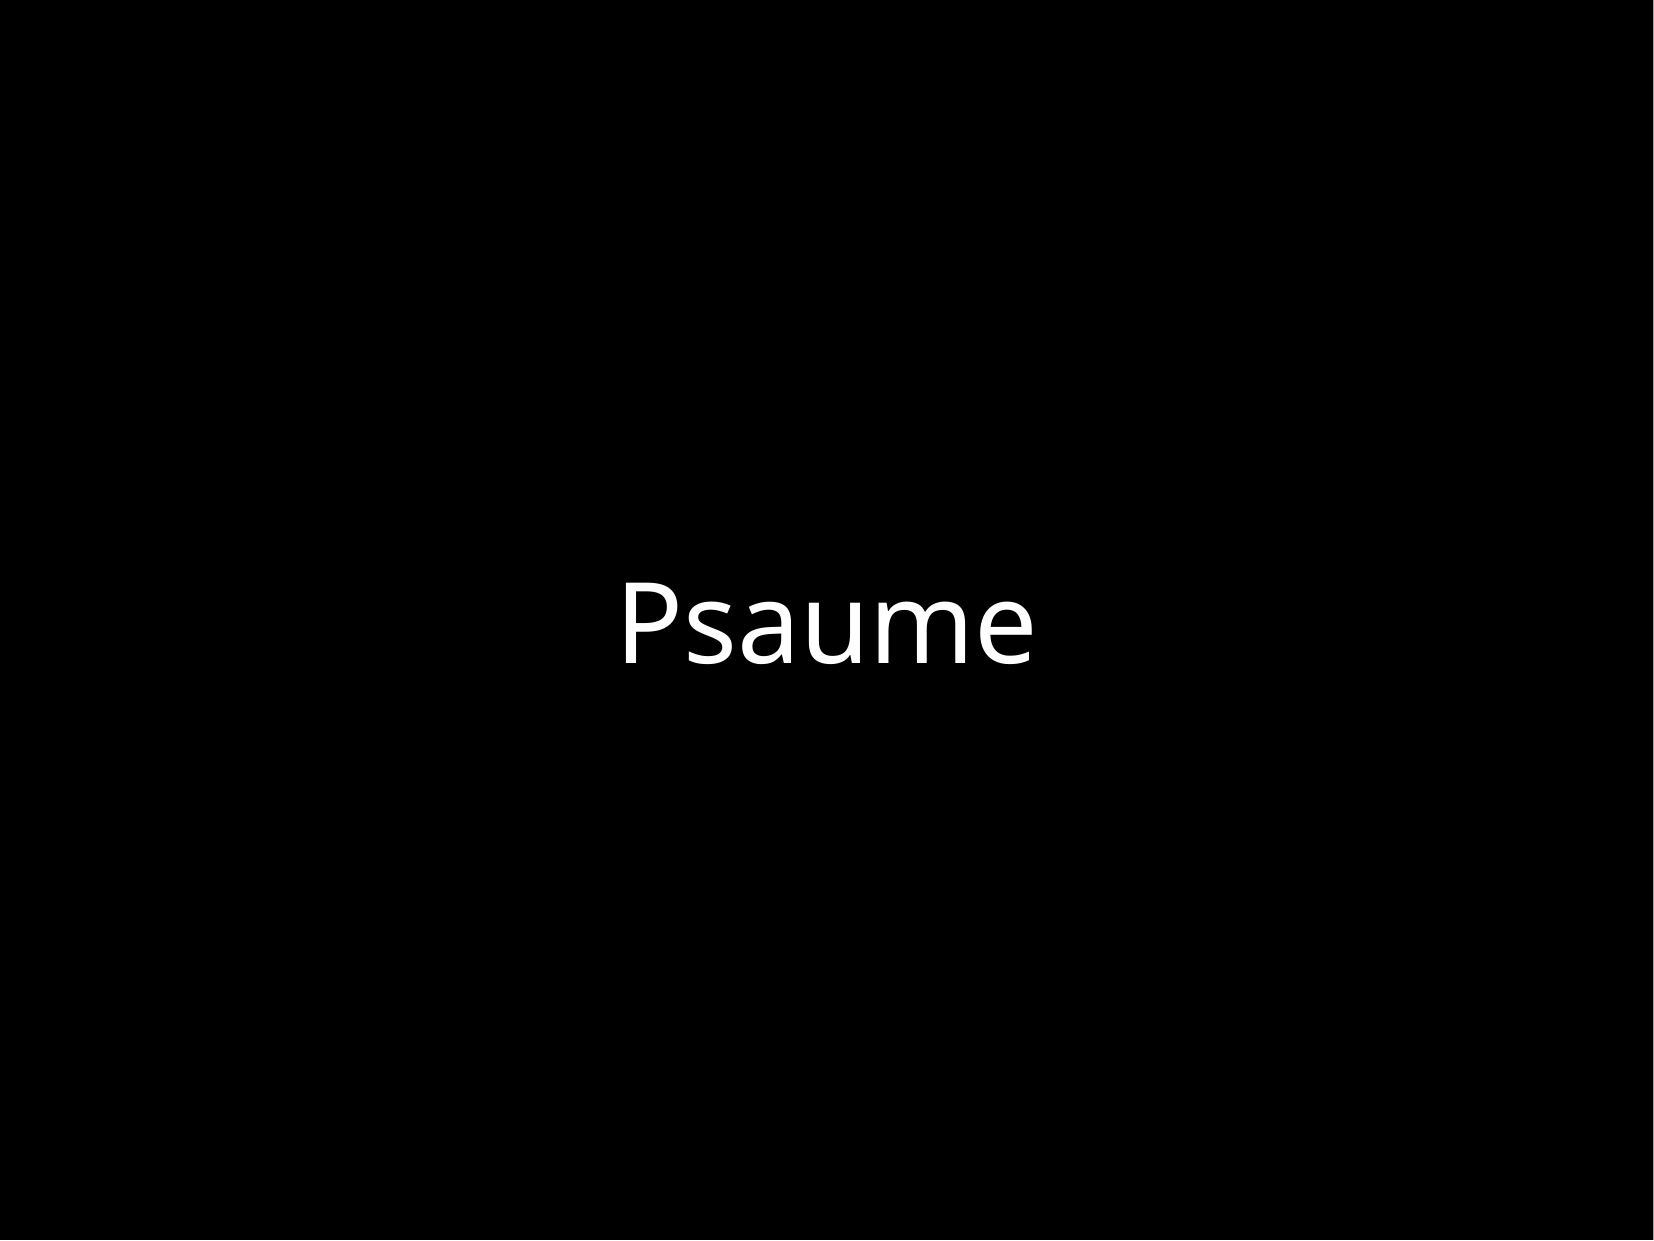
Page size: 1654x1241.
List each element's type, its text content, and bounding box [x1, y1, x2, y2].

subtitle Psaume [82, 59, 1571, 1182]
